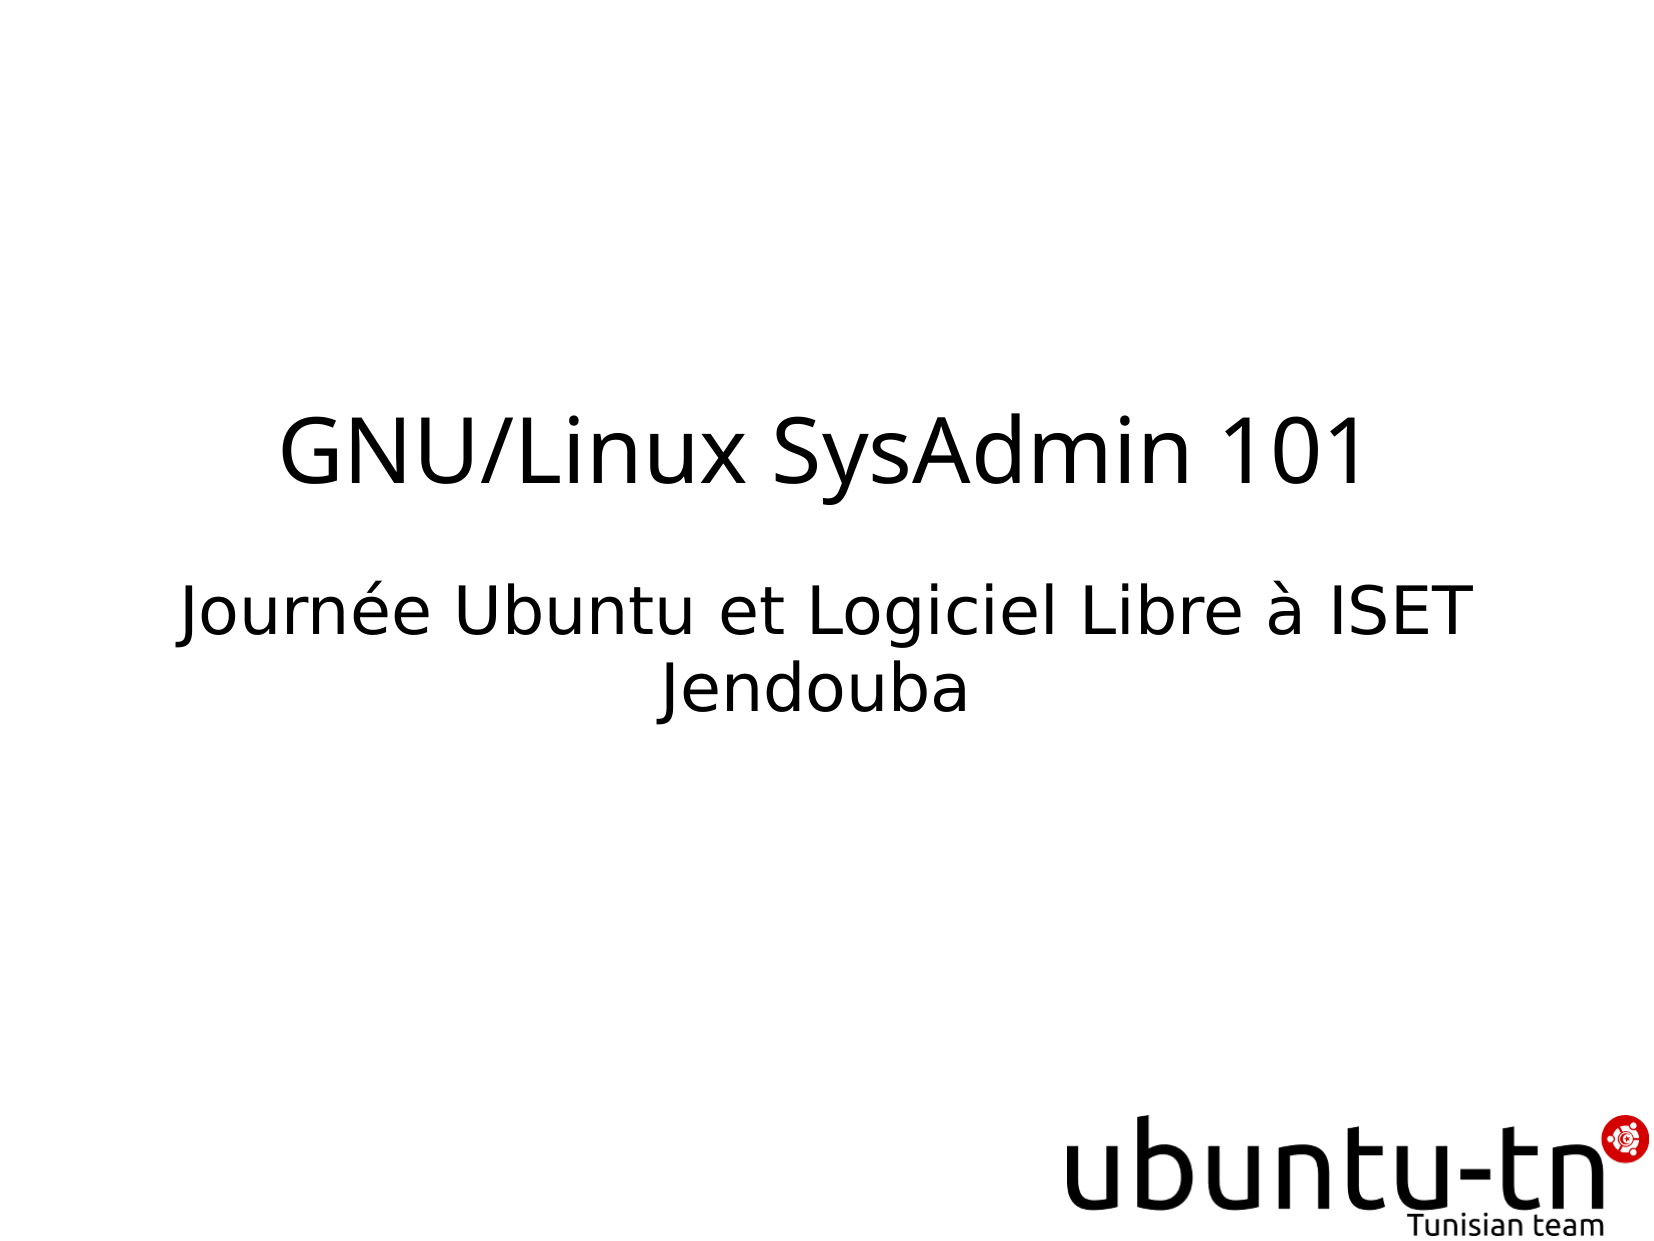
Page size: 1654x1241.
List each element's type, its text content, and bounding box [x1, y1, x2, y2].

subtitle Journée Ubuntu et Logiciel Libre à ISET Jendouba [82, 290, 1571, 1010]
picture [1067, 1115, 1649, 1236]
